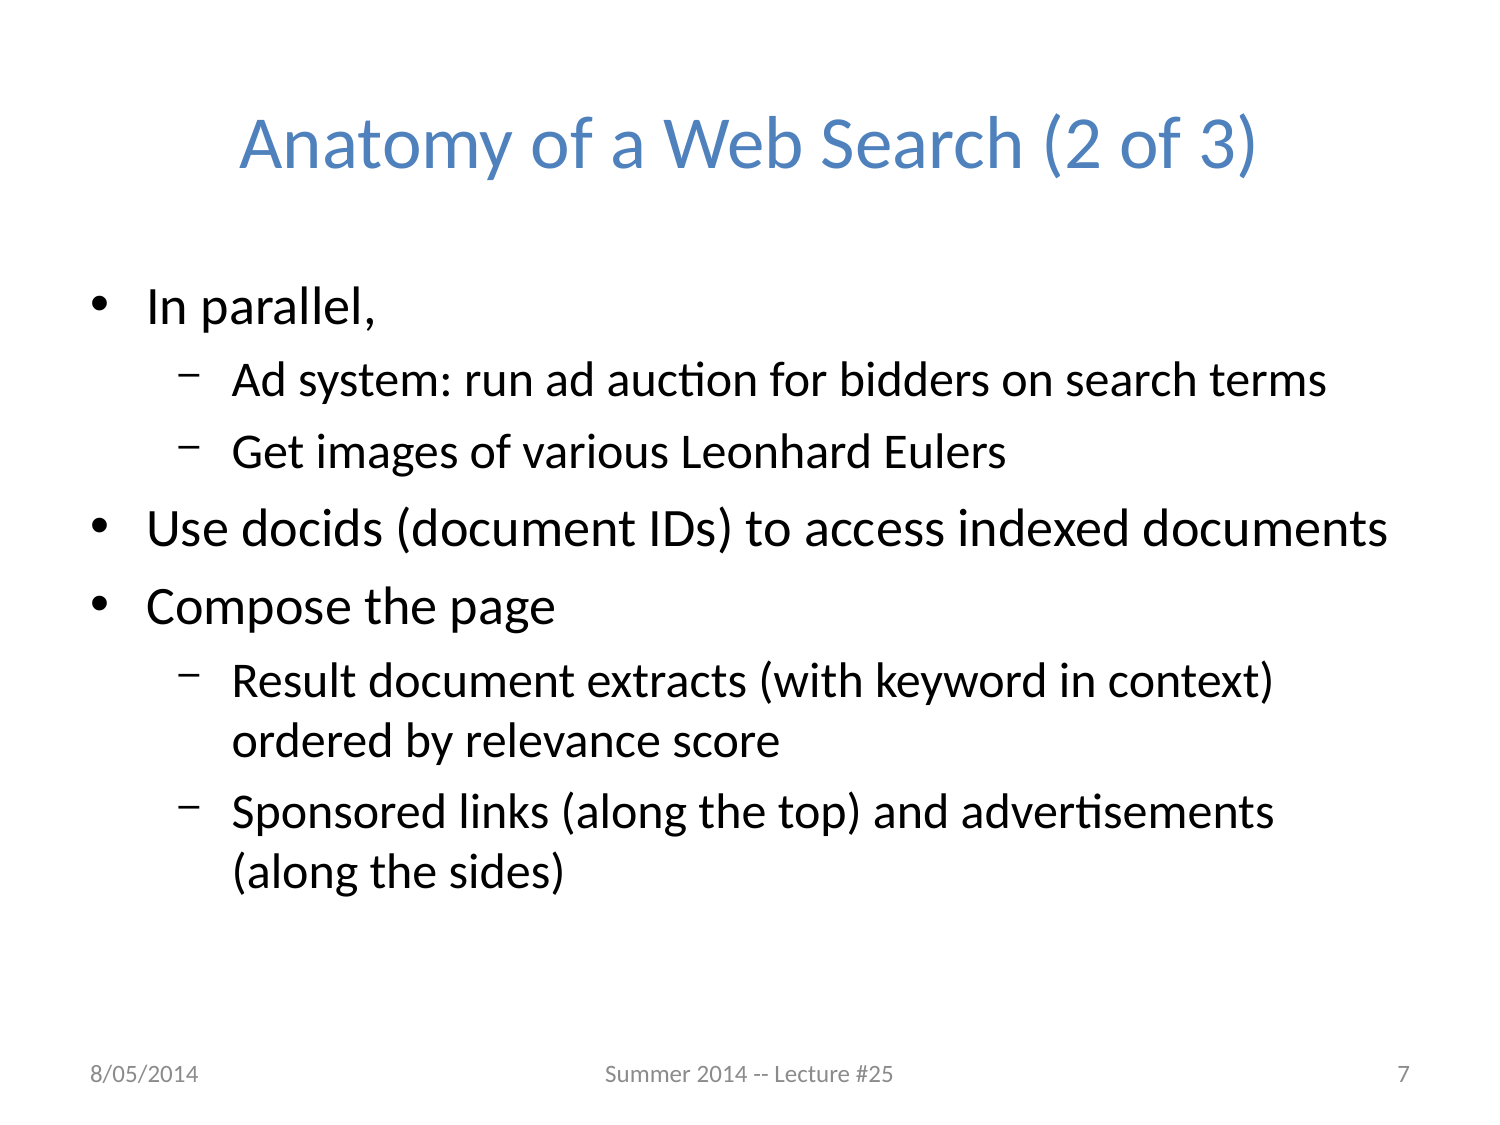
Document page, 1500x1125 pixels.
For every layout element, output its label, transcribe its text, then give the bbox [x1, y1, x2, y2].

slide_number 8/05/2014 [75, 1042, 425, 1103]
slide_number <number> [1074, 1042, 1425, 1103]
title Anatomy of a Web Search (2 of 3) [75, 45, 1425, 233]
footer Summer 2014 -- Lecture #25 [512, 1042, 988, 1103]
list In parallel, Ad system: run ad auction for bidders on search terms Get images of various Leonhard Eulers Use docids (document IDs) to access indexed documents Compose the page Result document extracts (with keyword in context) ordered by relevance score Sponsored links (along the top) and advertisements (along the sides) [75, 262, 1425, 1073]
